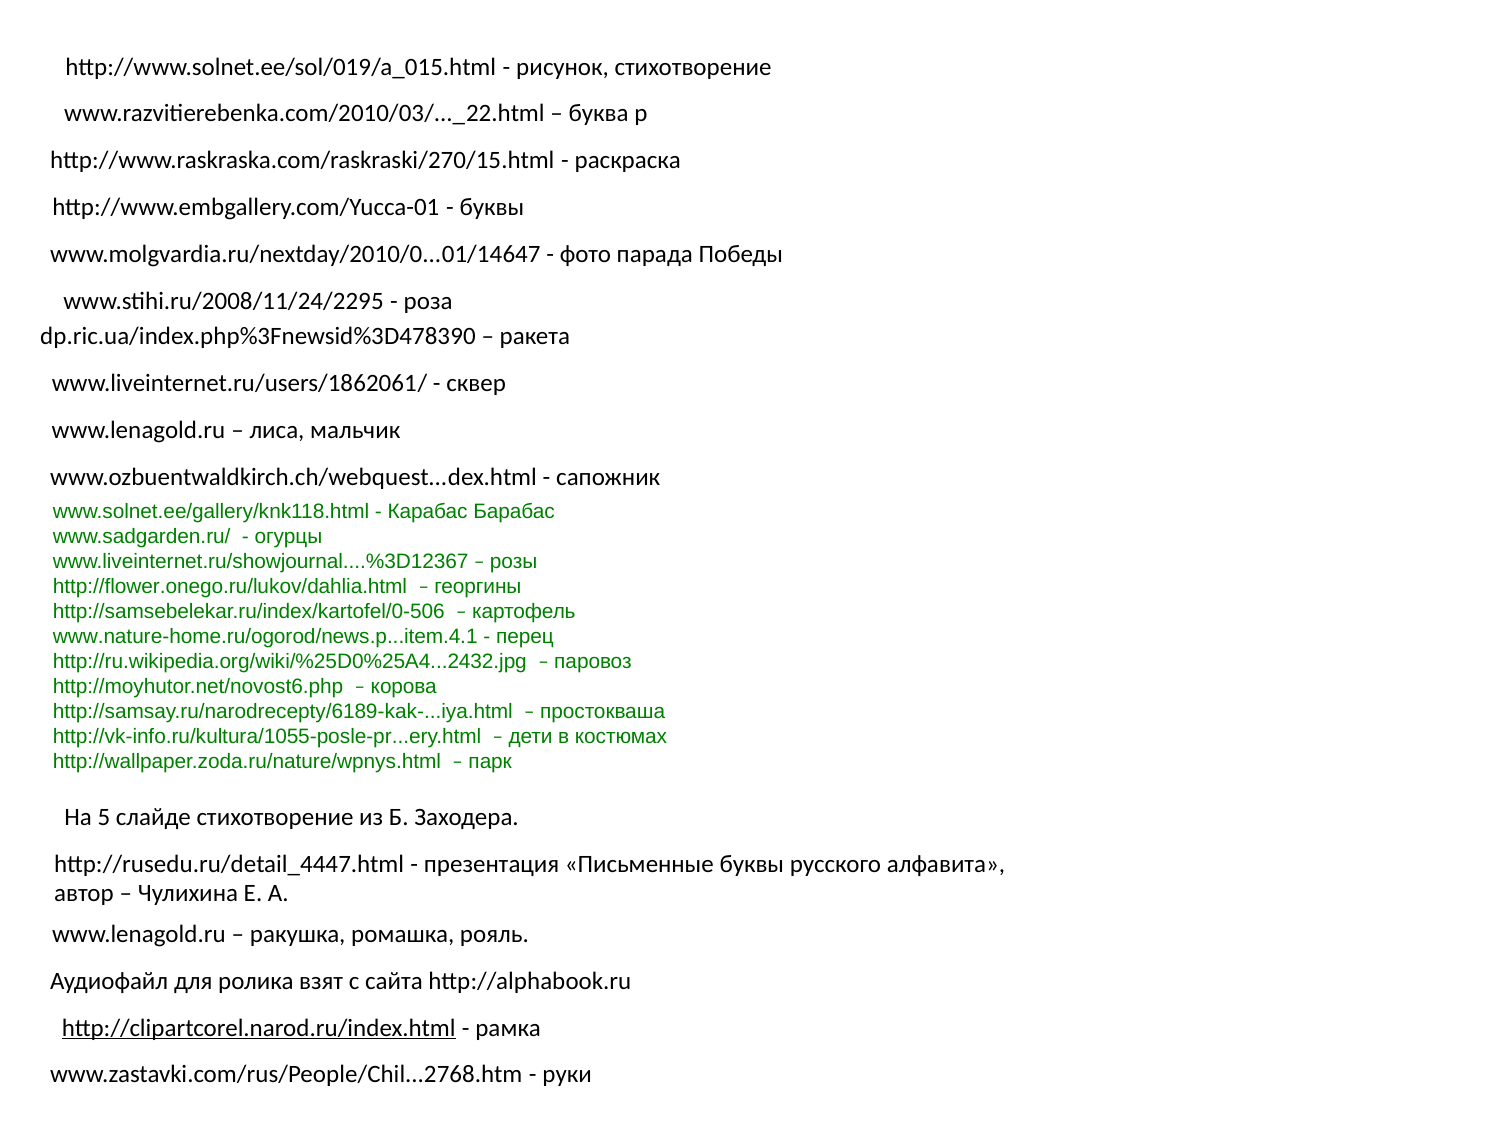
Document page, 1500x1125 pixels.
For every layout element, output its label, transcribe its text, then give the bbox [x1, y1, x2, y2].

text_box http://www.raskraska.com/raskraski/270/15.html - раскраска [35, 128, 1442, 182]
text_box www.lenagold.ru – ракушка, ромашка, рояль. [37, 902, 551, 949]
text_box www.lenagold.ru – лиса, мальчик [36, 398, 416, 445]
text_box http://www.embgallery.com/Yucca-01 - буквы [37, 175, 540, 222]
text_box dp.ric.ua/index.php%3Fnewsid%3D478390 – ракета [25, 304, 587, 403]
text_box На 5 слайде стихотворение из Б. Заходера. [49, 785, 535, 832]
text_box www.razvitierebenka.com/2010/03/..._22.html – буква р [49, 81, 663, 128]
text_box http://rusedu.ru/detail_4447.html - презентация «Письменные буквы русского алфавита», автор – Чулихина Е. А. [39, 832, 1028, 915]
text_box Аудиофайл для ролика взят с сайта http://alphabook.ru [35, 949, 1266, 1002]
text_box www.zastavki.com/rus/People/Chil...2768.htm - руки [35, 1042, 1114, 1096]
text_box www.ozbuentwaldkirch.ch/webquest...dex.html - сапожник [35, 445, 1172, 498]
text_box http://www.solnet.ee/sol/019/a_015.html - рисунок, стихотворение [50, 35, 788, 88]
text_box www.solnet.ee/gallery/knk118.html - Карабас Барабас www.sadgarden.ru/ - огурцы www.liveinternet.ru/showjournal....%3D12367 – розы http://flower.onego.ru/lukov/dahlia.html – георгины http://samsebelekar.ru/index/kartofel/0-506 – картофель www.nature-home.ru/ogorod/news.p...item.4.1 - перец http://ru.wikipedia.org/wiki/%25D0%25A4...2432.jpg – паровоз http://moyhutor.net/novost6.php – корова http://samsay.ru/narodrecepty/6189-kak-...iya.html – простокваша http://vk-info.ru/kultura/1055-posle-pr...ery.html – дети в костюмах http://wallpaper.zoda.ru/nature/wpnys.html – парк [37, 490, 683, 781]
text_box www.molgvardia.ru/nextday/2010/0...01/14647 - фото парада Победы [35, 222, 1196, 276]
text_box www.stihi.ru/2008/11/24/2295 - роза [48, 269, 469, 304]
text_box http://clipartcorel.narod.ru/index.html - рамка [46, 996, 1020, 1042]
text_box www.liveinternet.ru/users/1862061/ - сквер [36, 351, 522, 404]
